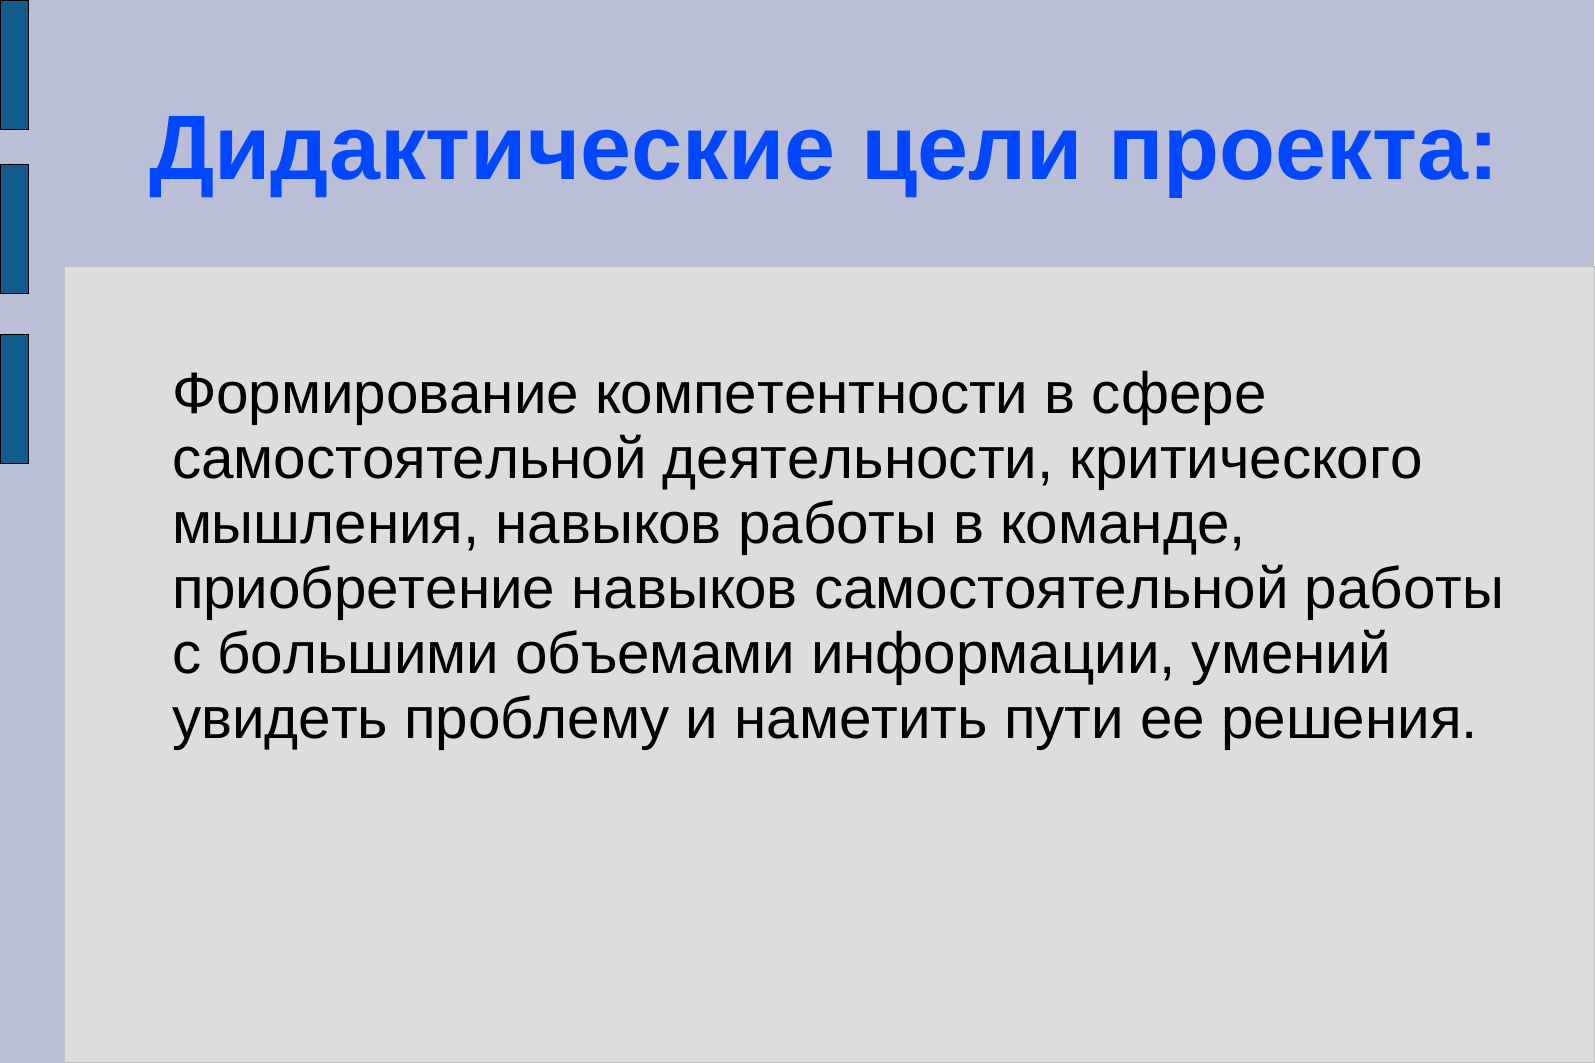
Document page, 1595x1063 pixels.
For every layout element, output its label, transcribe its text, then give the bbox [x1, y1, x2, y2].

list Формирование компетентности в сфере самостоятельной деятельности, критического мышления, навыков работы в команде, приобретение навыков самостоятельной работы с большими объемами информации, умений увидеть проблему и наметить пути ее решения. [172, 295, 1514, 983]
title Дидактические цели проекта: [144, 29, 1506, 266]
